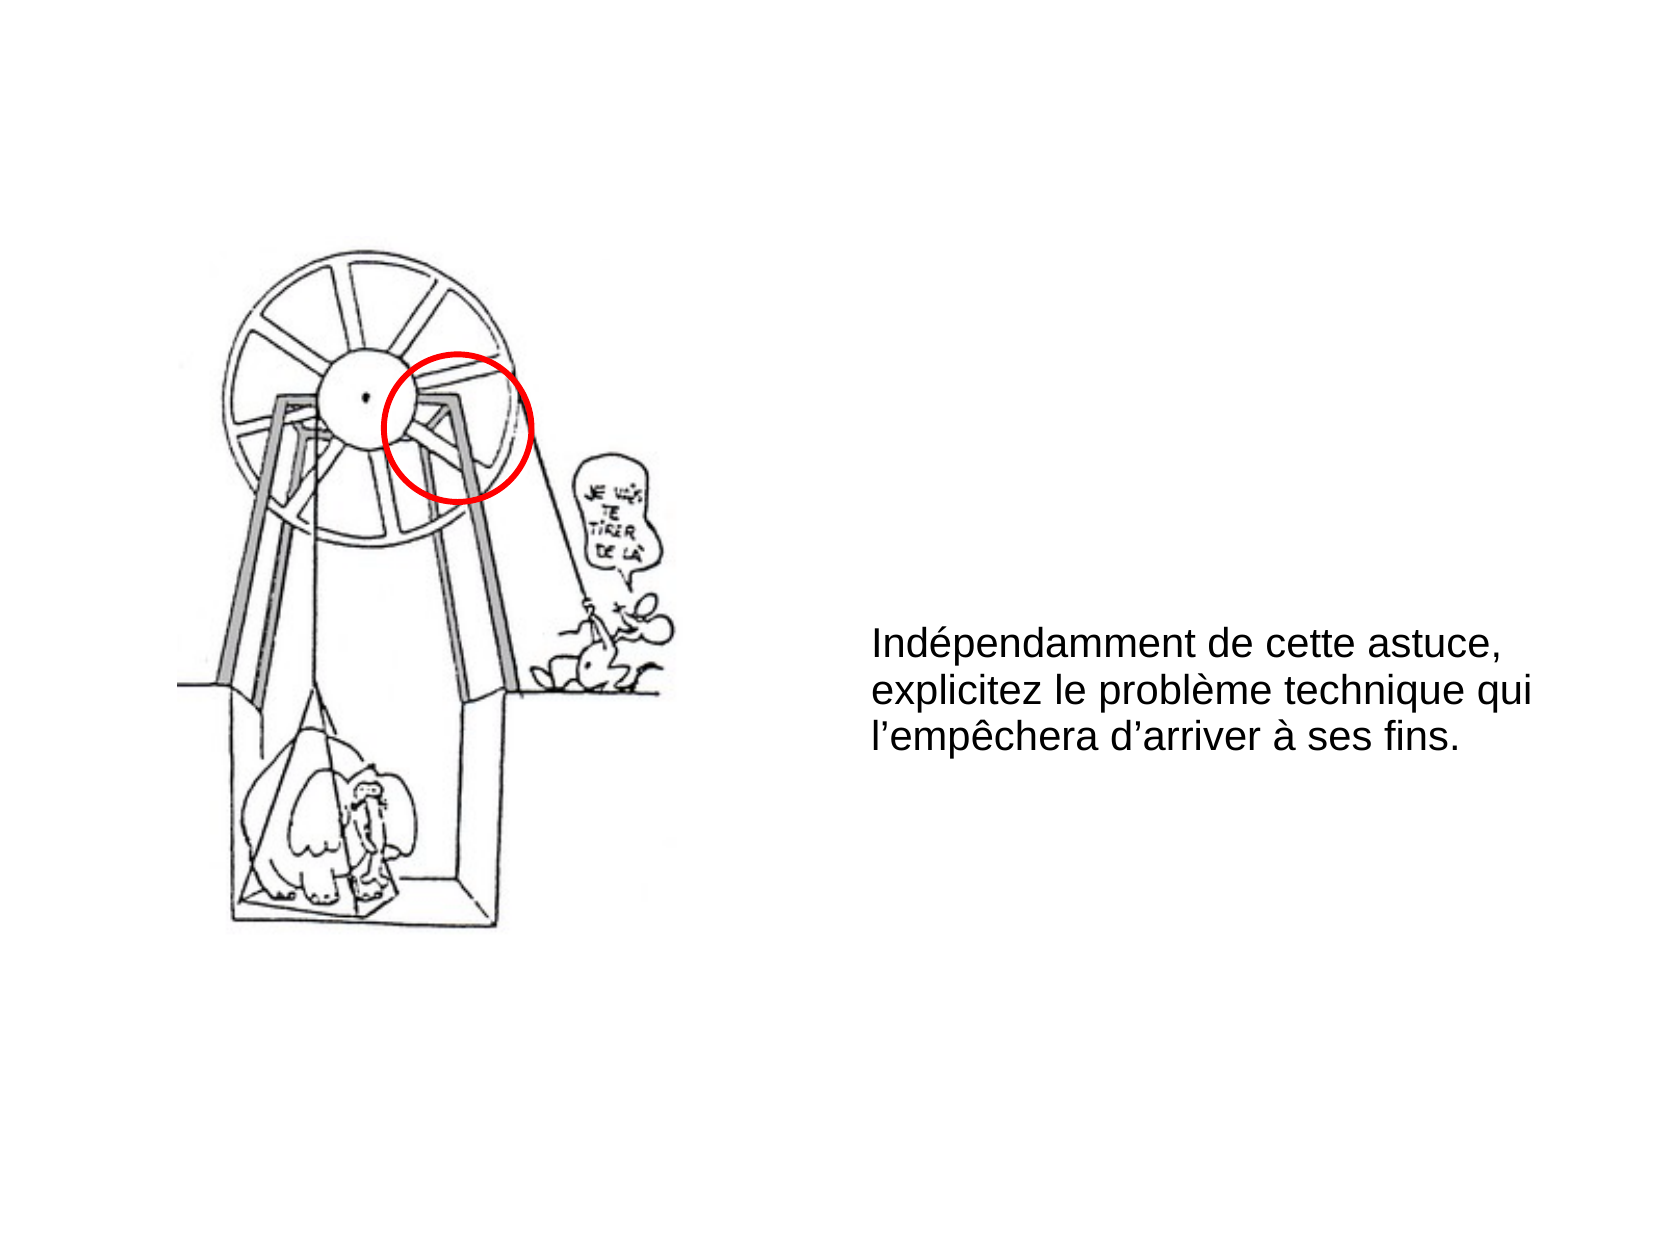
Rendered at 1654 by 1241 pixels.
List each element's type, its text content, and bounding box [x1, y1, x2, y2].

text_box Indépendamment de cette astuce, explicitez le problème technique qui l’empêchera d’arriver à ses fins. [856, 612, 1565, 769]
chart [177, 236, 697, 944]
